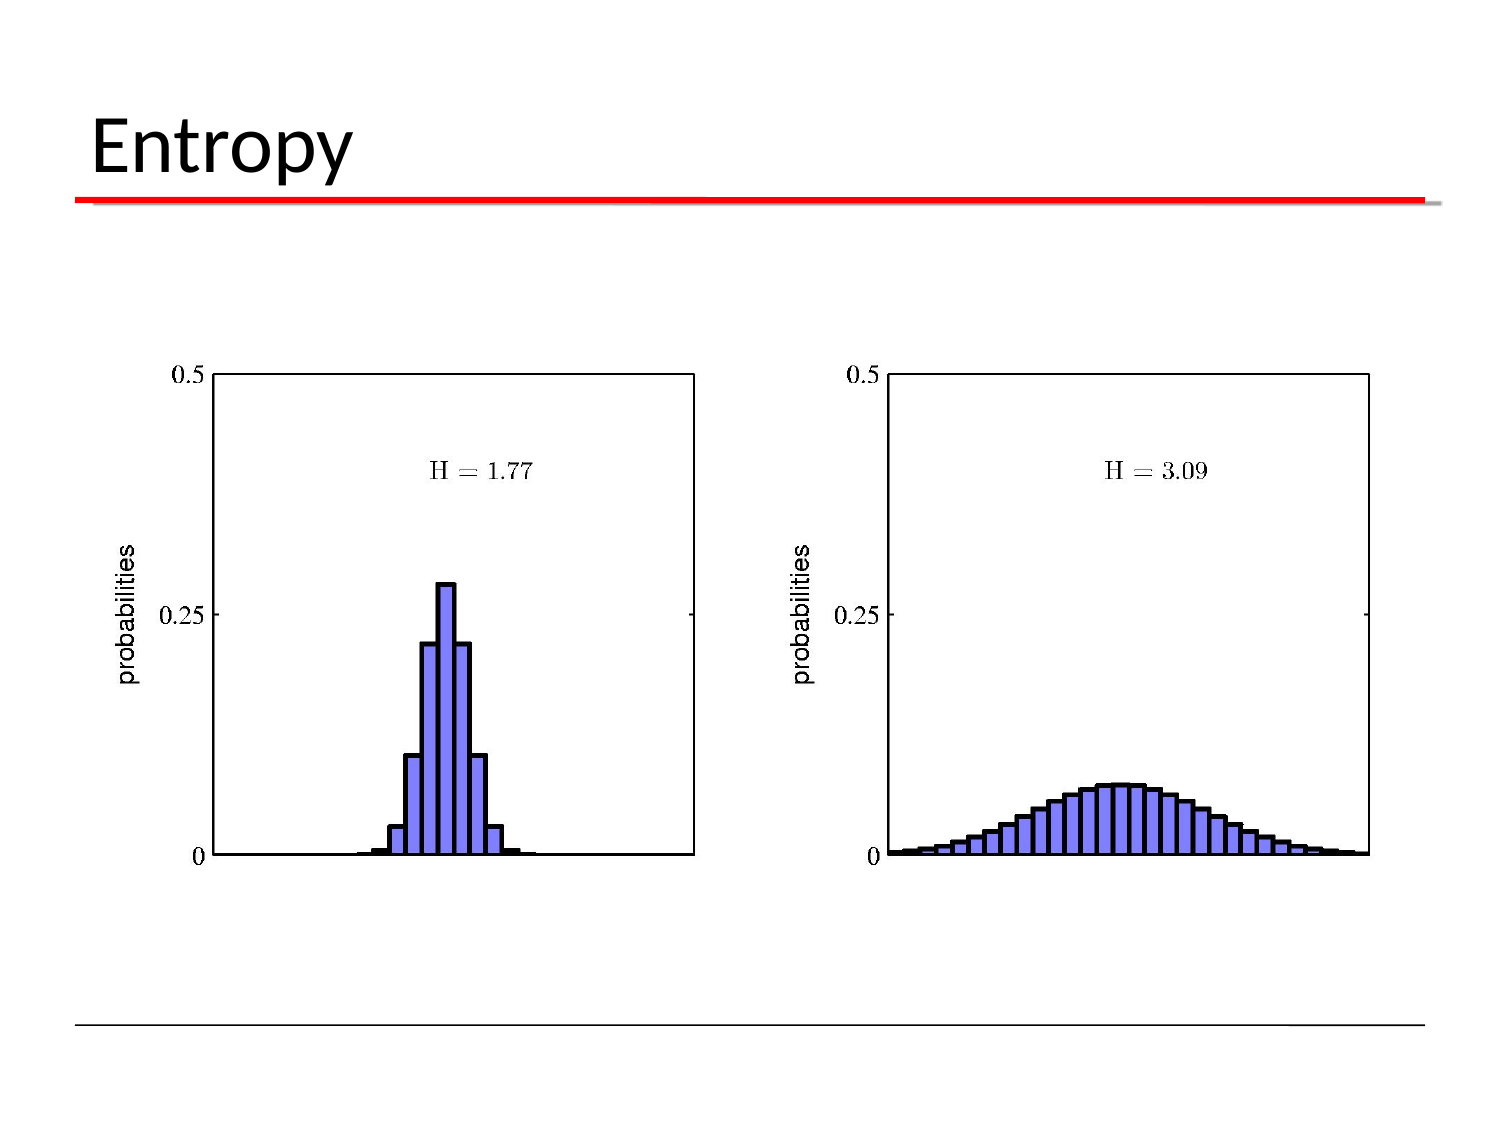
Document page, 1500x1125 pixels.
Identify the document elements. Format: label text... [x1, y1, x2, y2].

text_box [99, 350, 704, 870]
picture [774, 349, 1379, 870]
title Entropy [75, 45, 1426, 233]
